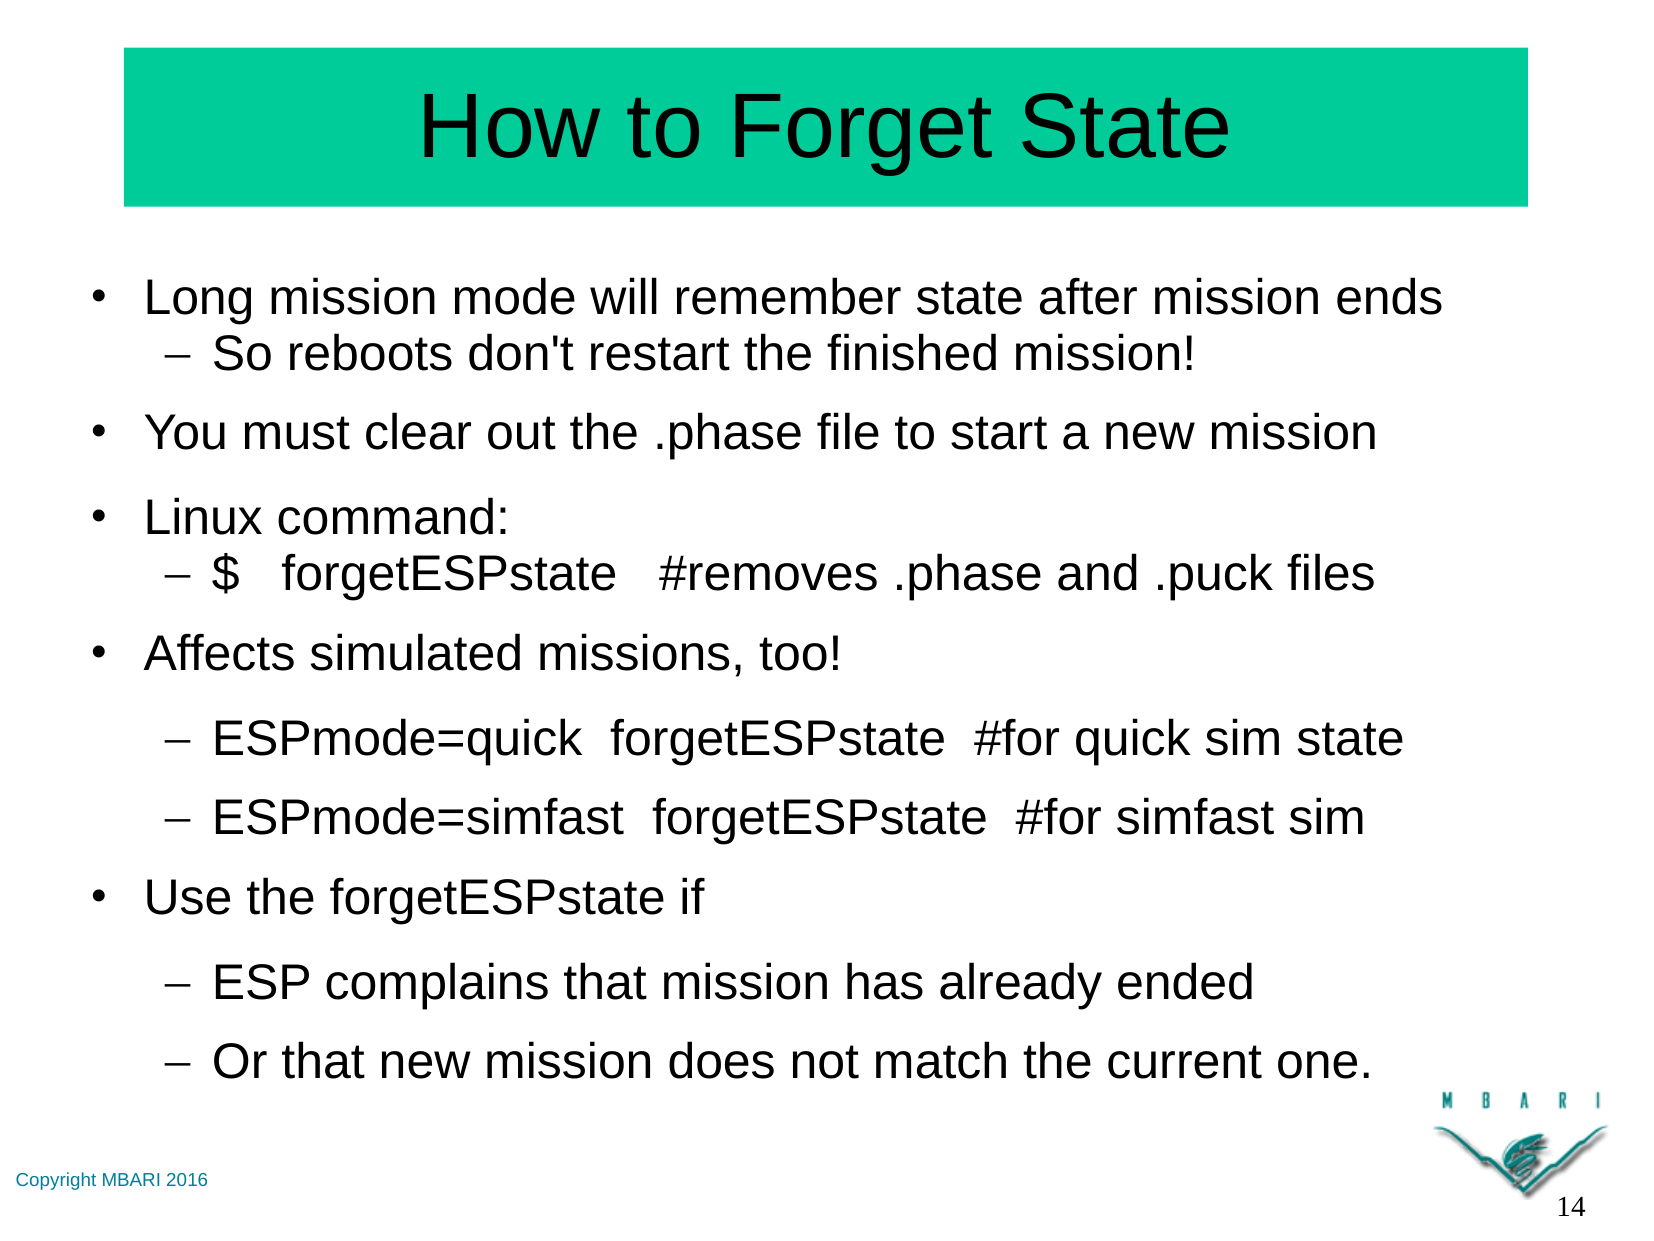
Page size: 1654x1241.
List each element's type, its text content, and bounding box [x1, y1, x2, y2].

list Long mission mode will remember state after mission ends So reboots don't restart the finished mission! You must clear out the .phase file to start a new mission Linux command: $ forgetESPstate #removes .phase and .puck files Affects simulated missions, too! ESPmode=quick forgetESPstate #for quick sim state ESPmode=simfast forgetESPstate #for simfast sim Use the forgetESPstate if ESP complains that mission has already ended Or that new mission does not match the current one. [75, 262, 1479, 1163]
title How to Forget State [123, 47, 1528, 207]
picture [1426, 1091, 1613, 1200]
